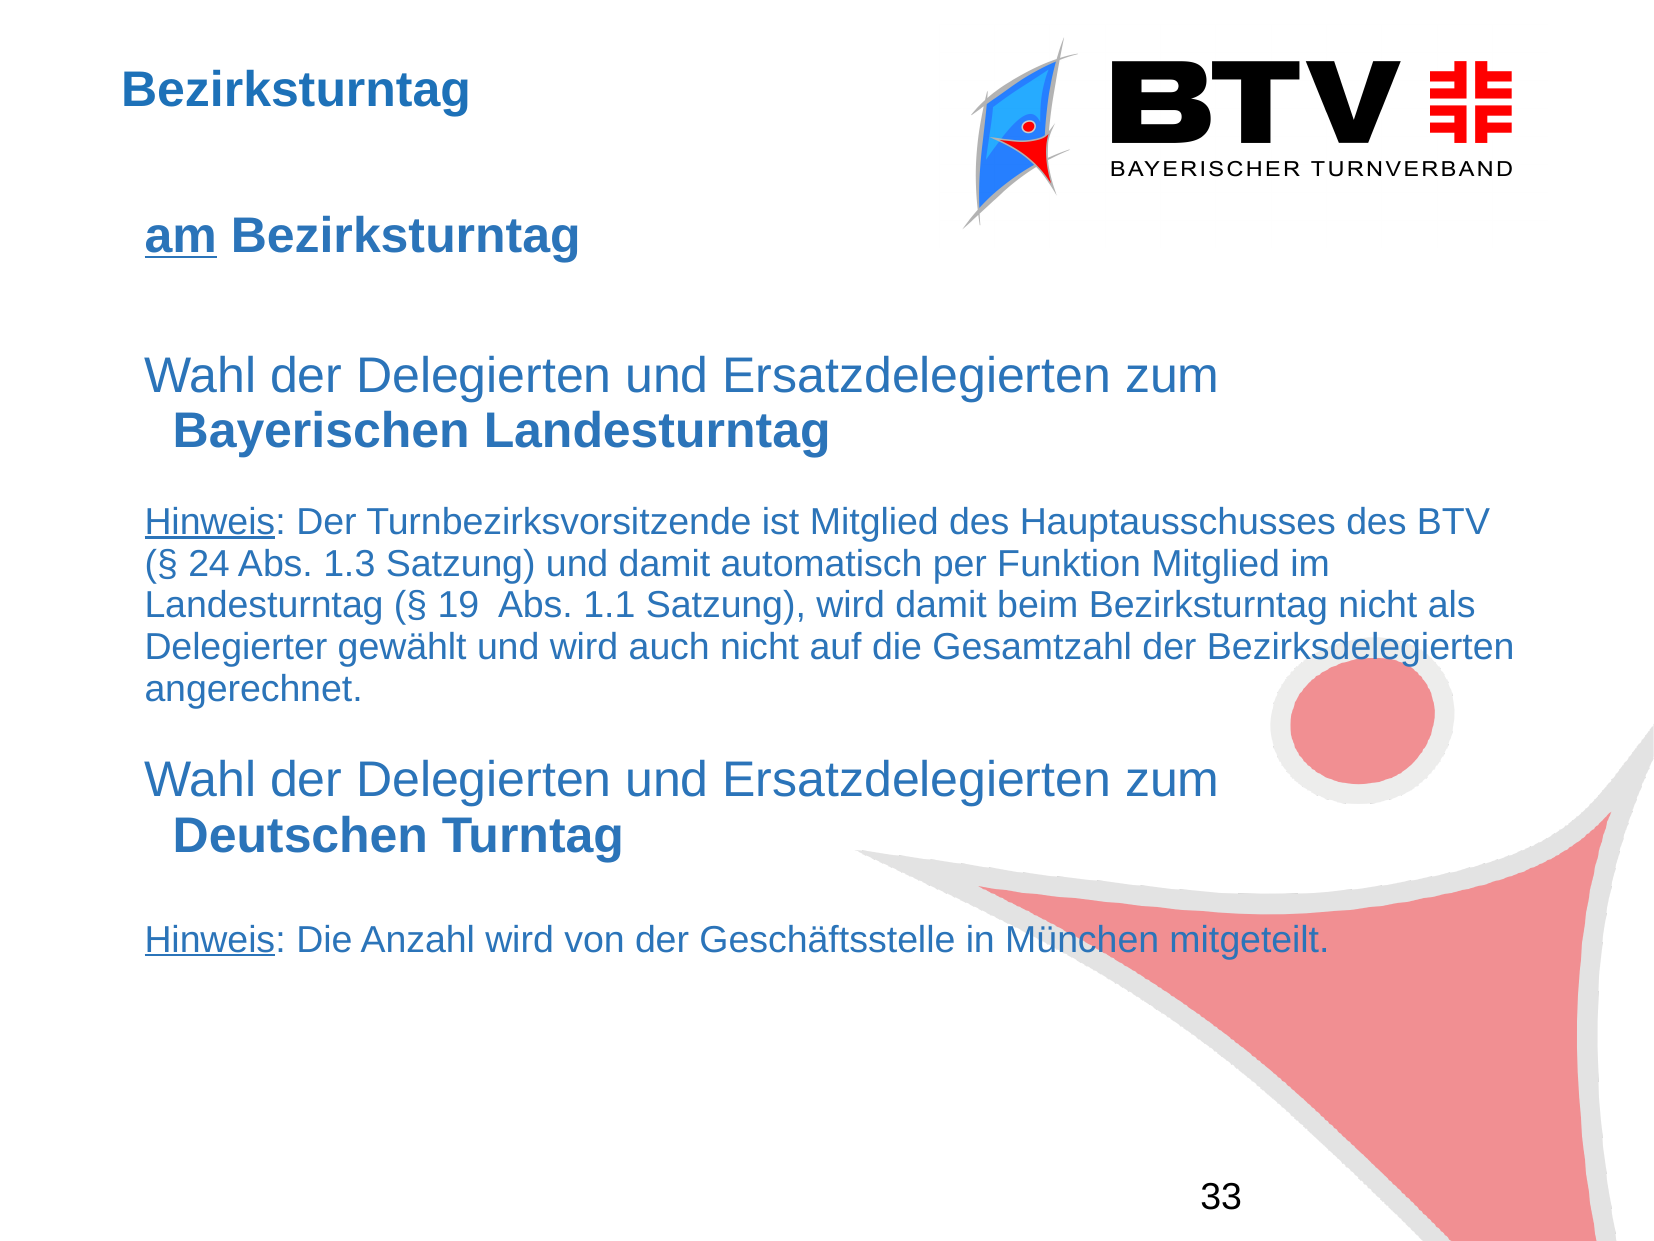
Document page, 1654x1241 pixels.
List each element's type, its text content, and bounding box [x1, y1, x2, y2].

title Bezirksturntag [106, 54, 892, 201]
text_box <Nummer> [1185, 1205, 1571, 1216]
picture [854, 637, 1654, 1241]
subtitle am Bezirksturntag Wahl der Delegierten und Ersatzdelegierten zum Bayerischen Landesturntag Hinweis: Der Turnbezirksvorsitzende ist Mitglied des Hauptausschusses des BTV (§ 24 Abs. 1.3 Satzung) und damit automatisch per Funktion Mitglied im Landesturntag (§ 19 Abs. 1.1 Satzung), wird damit beim Bezirksturntag nicht als Delegierter gewählt und wird auch nicht auf die Gesamtzahl der Bezirksdelegierten angerechnet. Wahl der Delegierten und Ersatzdelegierten zum Deutschen Turntag Hinweis: Die Anzahl wird von der Geschäftsstelle in München mitgeteilt. [129, 200, 1595, 1205]
picture [939, 24, 1548, 200]
